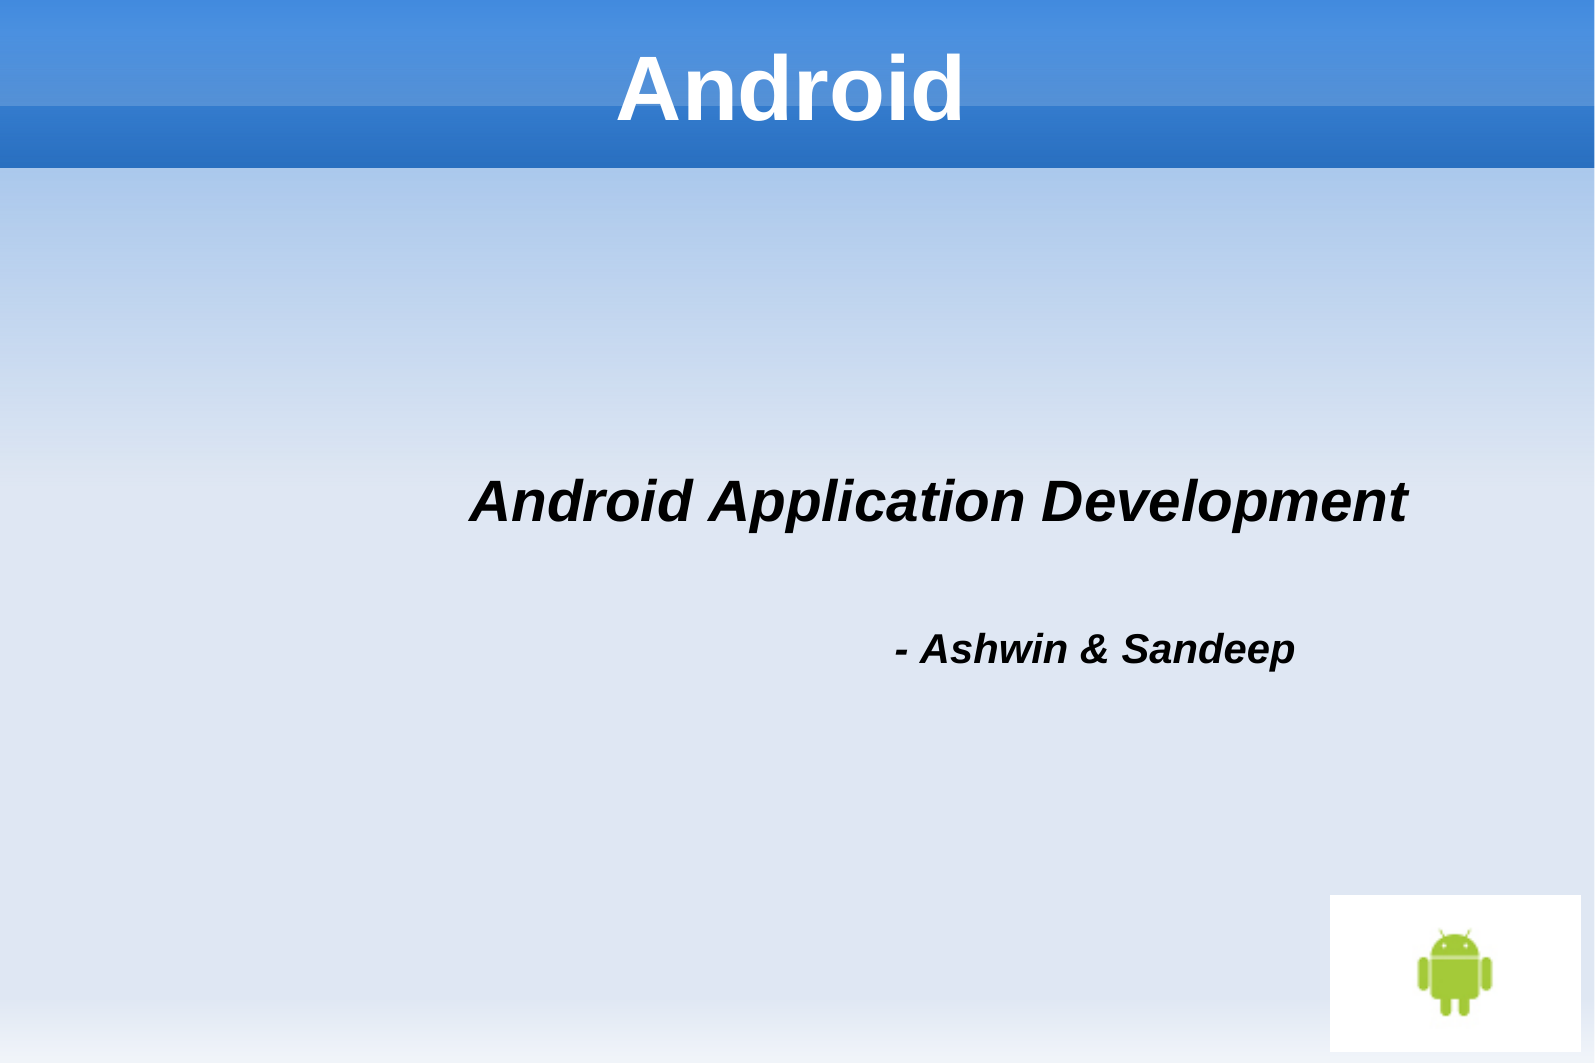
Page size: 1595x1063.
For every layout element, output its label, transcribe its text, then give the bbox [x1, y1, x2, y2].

title Android [74, 0, 1510, 178]
list Android Application Development - Ashwin & Sandeep [79, 248, 1515, 951]
picture [0, 0, 1595, 1063]
